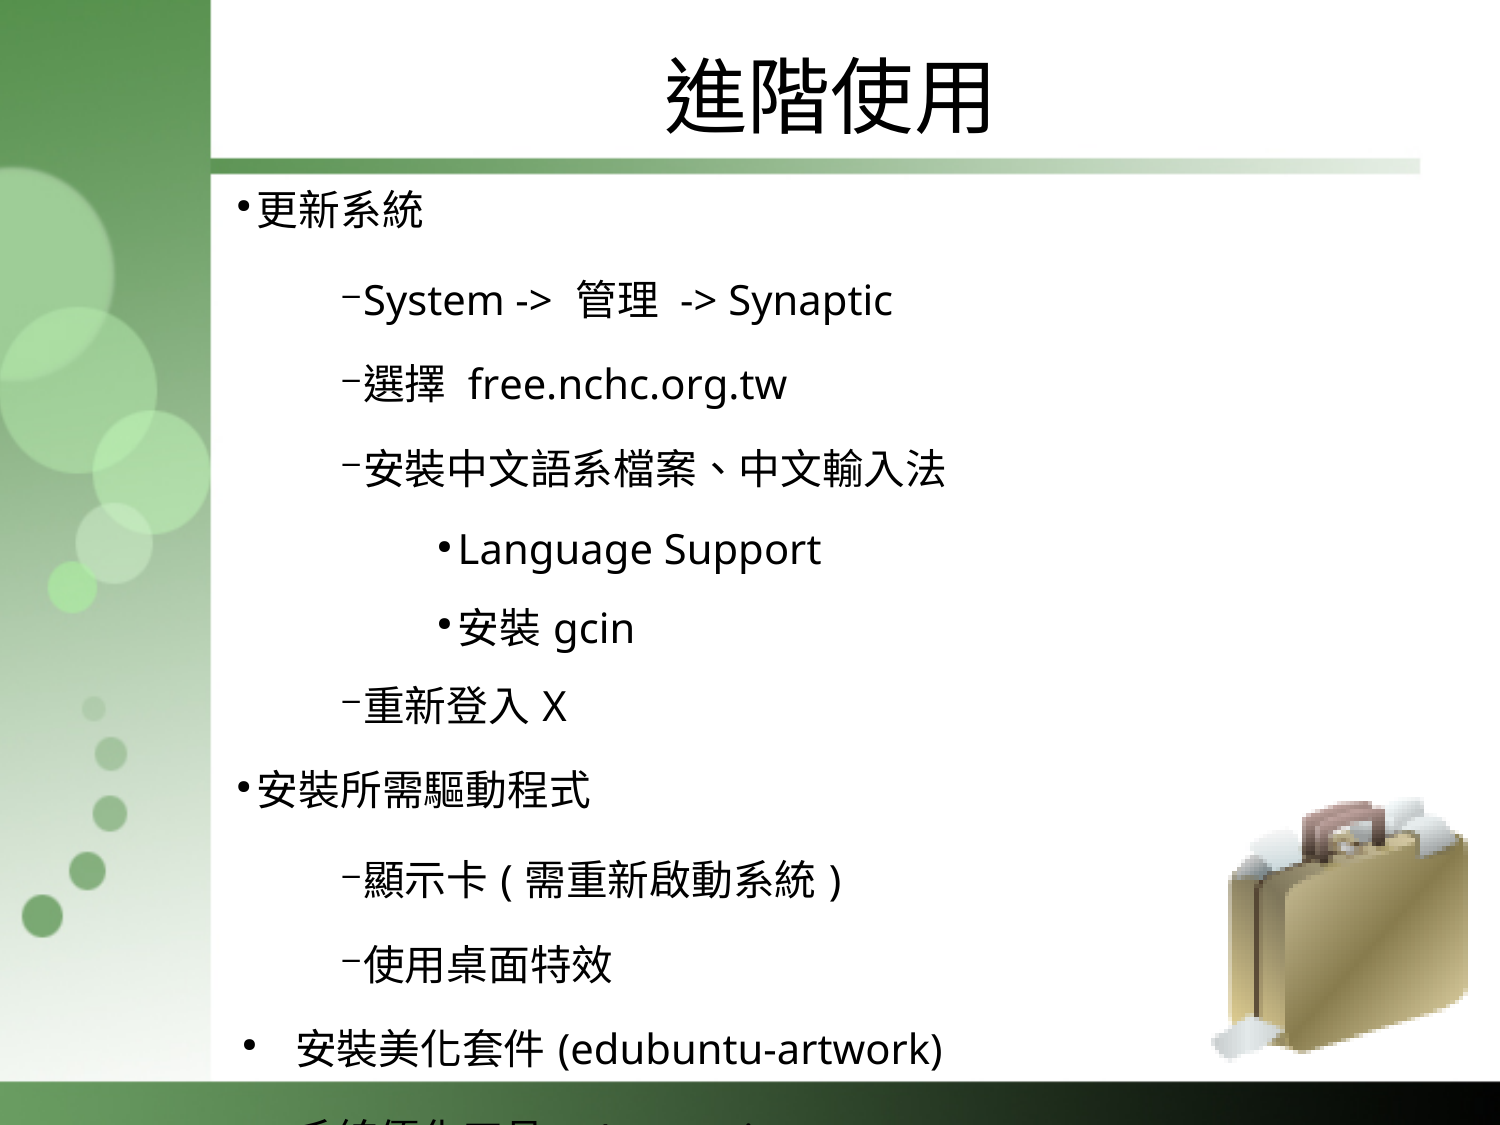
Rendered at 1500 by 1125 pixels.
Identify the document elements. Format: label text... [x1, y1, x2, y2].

list 更新系統 System -> 管理 -> Synaptic 選擇 free.nchc.org.tw 安裝中文語系檔案、中文輸入法 Language Support 安裝gcin 重新登入X 安裝所需驅動程式 顯示卡(需重新啟動系統) 使用桌面特效 安裝美化套件(edubuntu-artwork) 系統優化工具：Lazyscript [224, 177, 1457, 1001]
picture [0, 0, 1500, 1125]
title 進階使用 [214, 29, 1447, 154]
